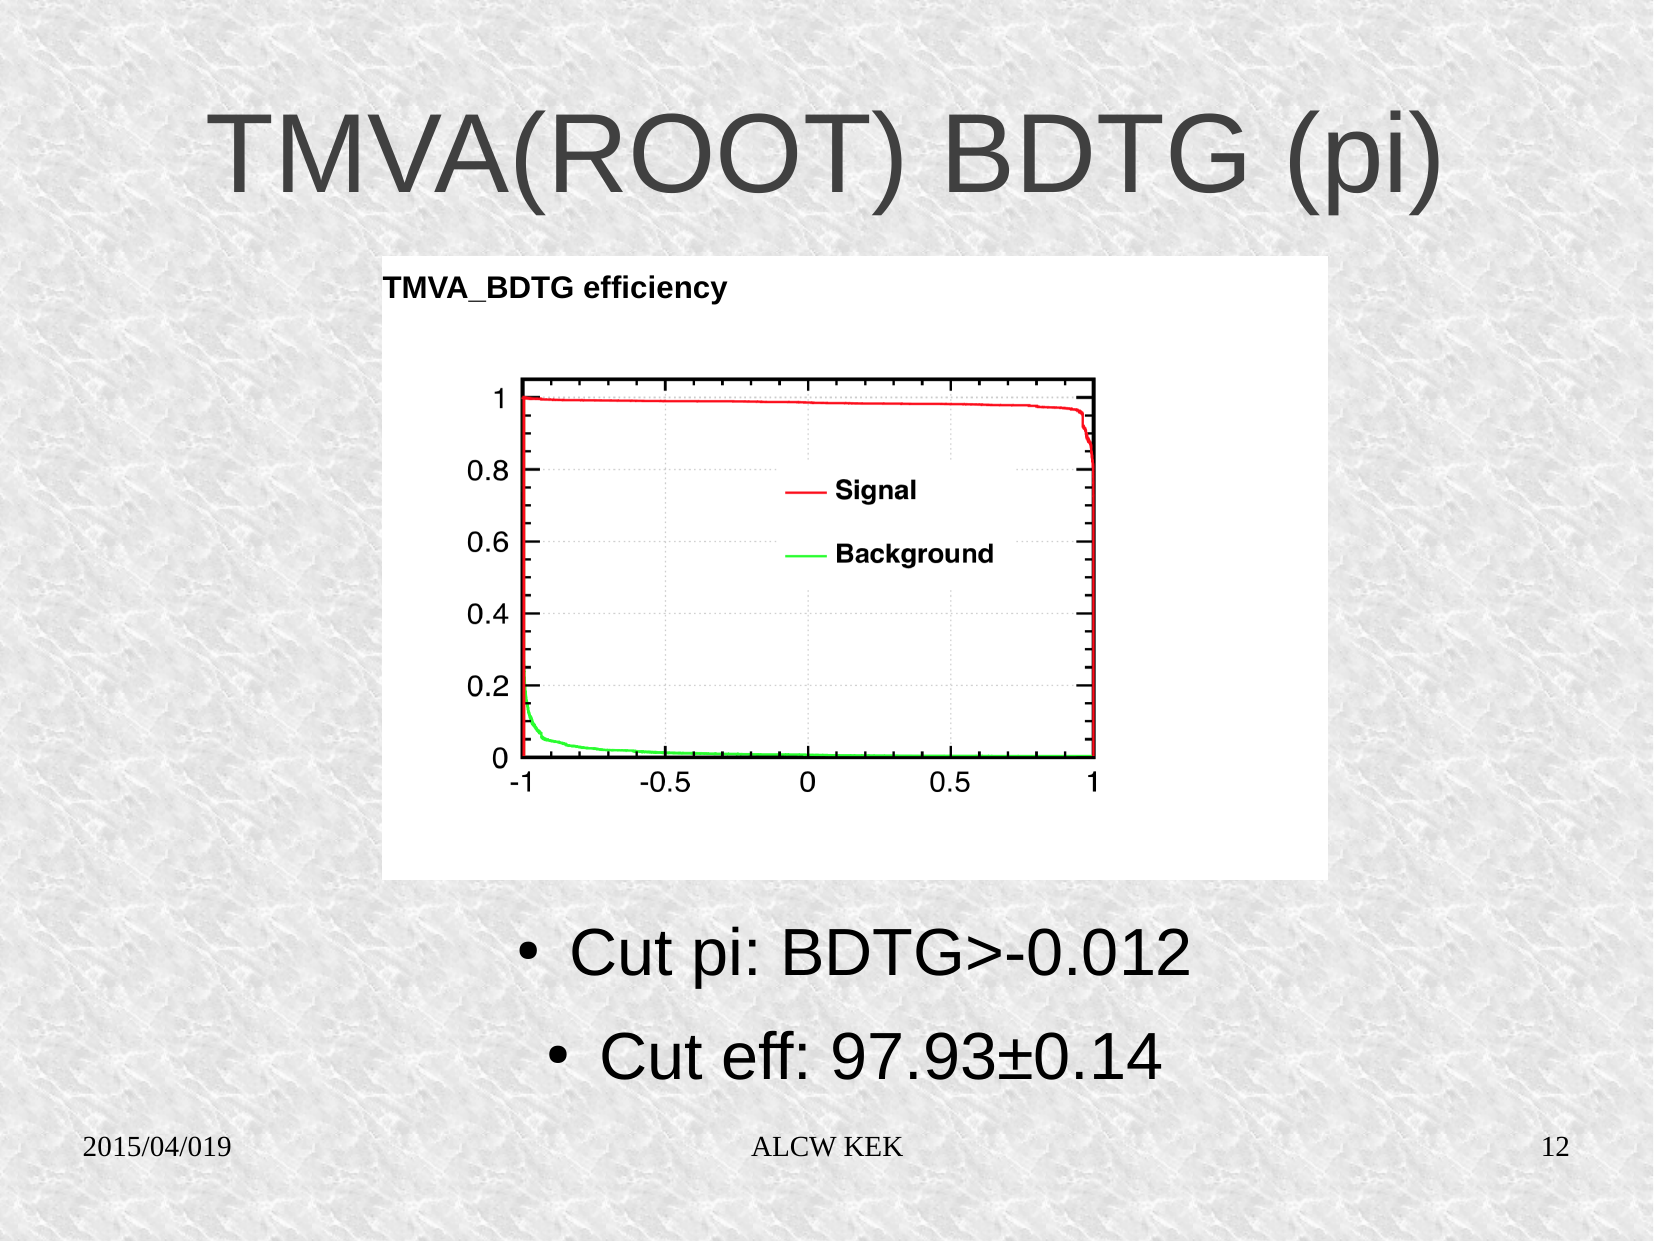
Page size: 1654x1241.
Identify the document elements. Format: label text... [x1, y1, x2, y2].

picture [0, 0, 1654, 1241]
list TMVA_BDTG efficiency [382, 270, 1171, 346]
title TMVA(ROOT) BDTG (pi) [82, 49, 1571, 257]
list Cut pi: BDTG>-0.012 Cut eff: 97.93±0.14 [102, 915, 1591, 1105]
